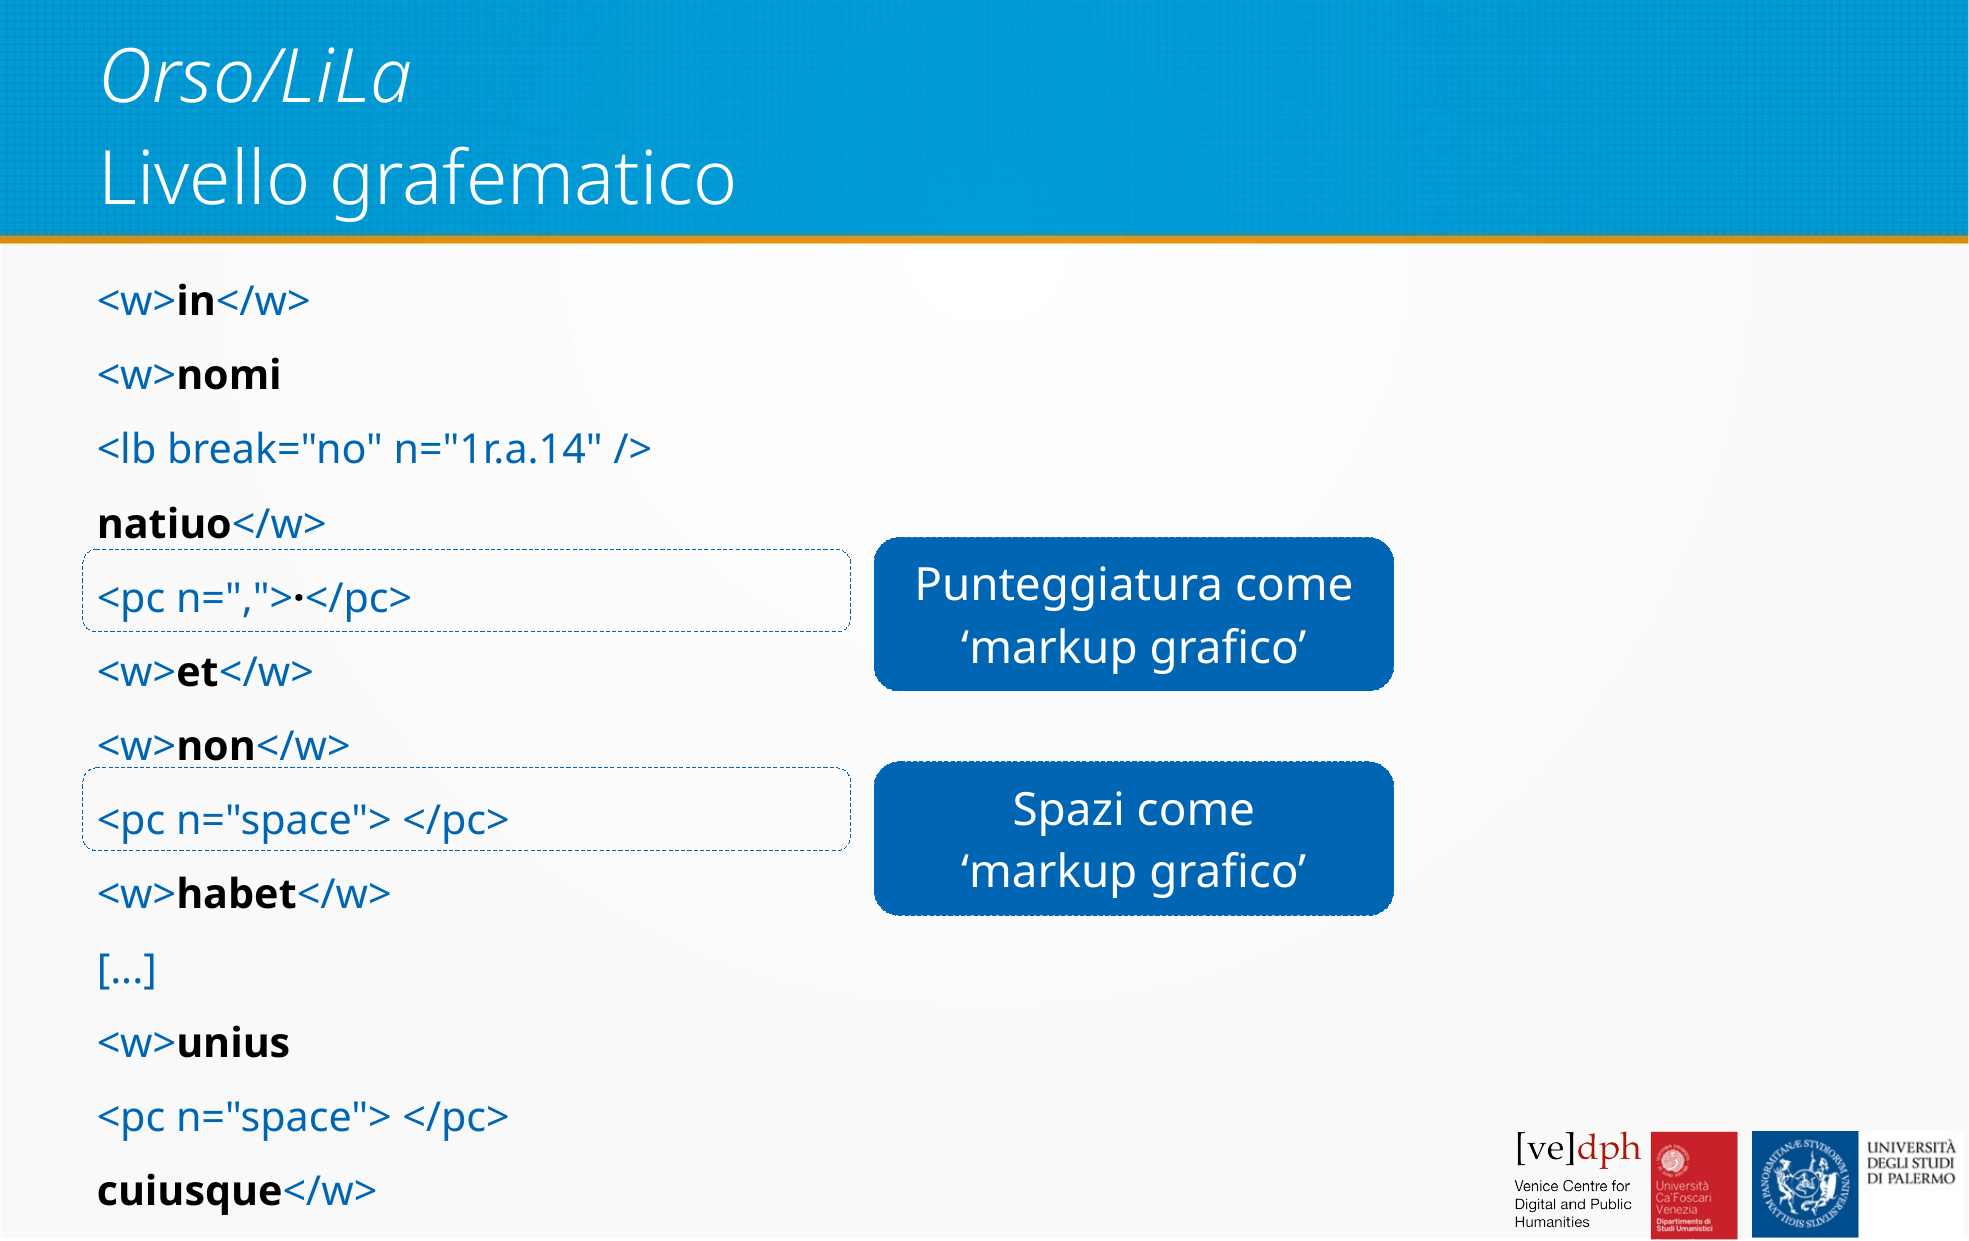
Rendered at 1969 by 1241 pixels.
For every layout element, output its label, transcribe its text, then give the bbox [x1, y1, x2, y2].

picture [0, 233, 1969, 1241]
title Orso/LiLa Livello grafematico [98, 19, 1870, 227]
list <w>in</w> <w>nomi <lb break="no" n="1r.a.14" /> natiuo</w> <pc n=",">·</pc> <w>et</w> <w>non</w> <pc n="space"> </pc> <w>habet</w> [...] <w>unius <pc n="space"> </pc> cuiusque</w> [96, 271, 1859, 1229]
